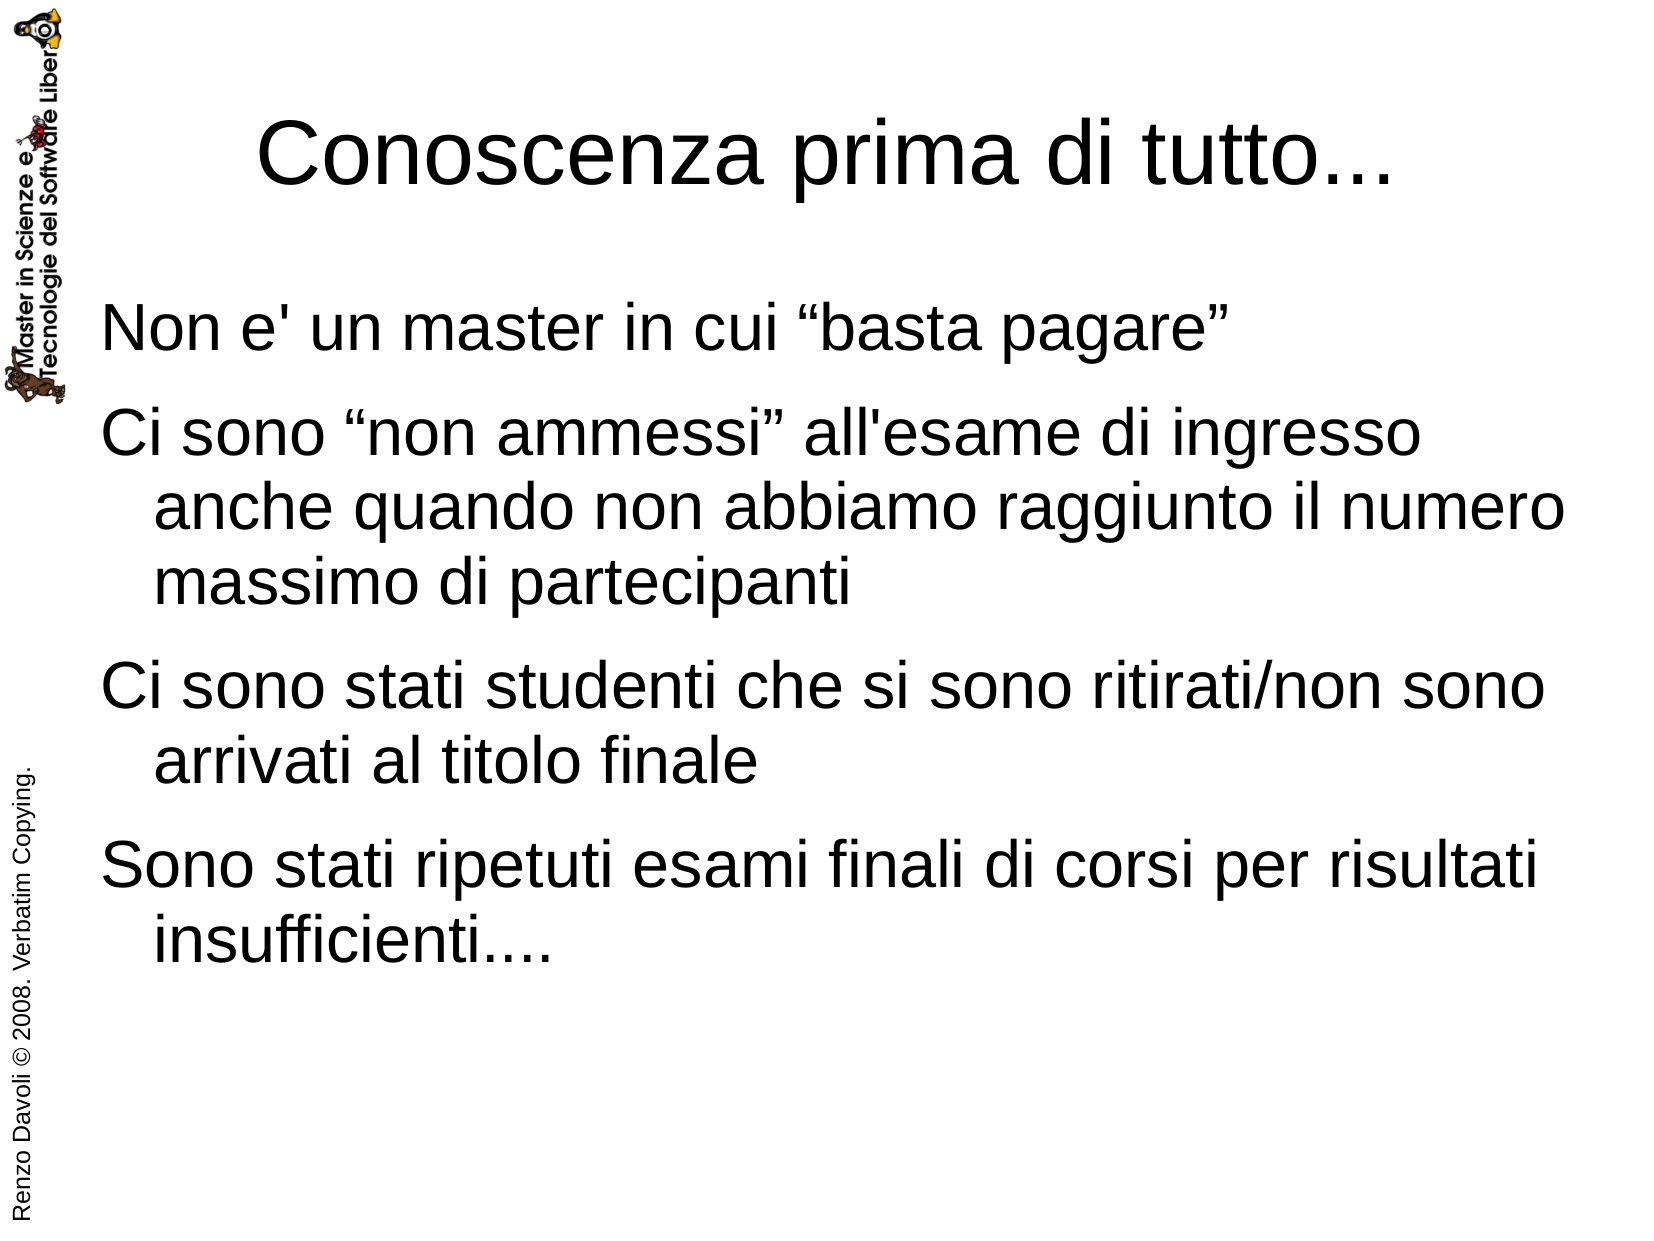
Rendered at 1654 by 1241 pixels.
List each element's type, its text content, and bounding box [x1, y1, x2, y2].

picture [1, 2, 69, 413]
title Conoscenza prima di tutto... [82, 56, 1571, 250]
list Non e' un master in cui “basta pagare” Ci sono “non ammessi” all'esame di ingresso anche quando non abbiamo raggiunto il numero massimo di partecipanti Ci sono stati studenti che si sono ritirati/non sono arrivati al titolo finale Sono stati ripetuti esami finali di corsi per risultati insufficienti.... [82, 290, 1571, 1094]
